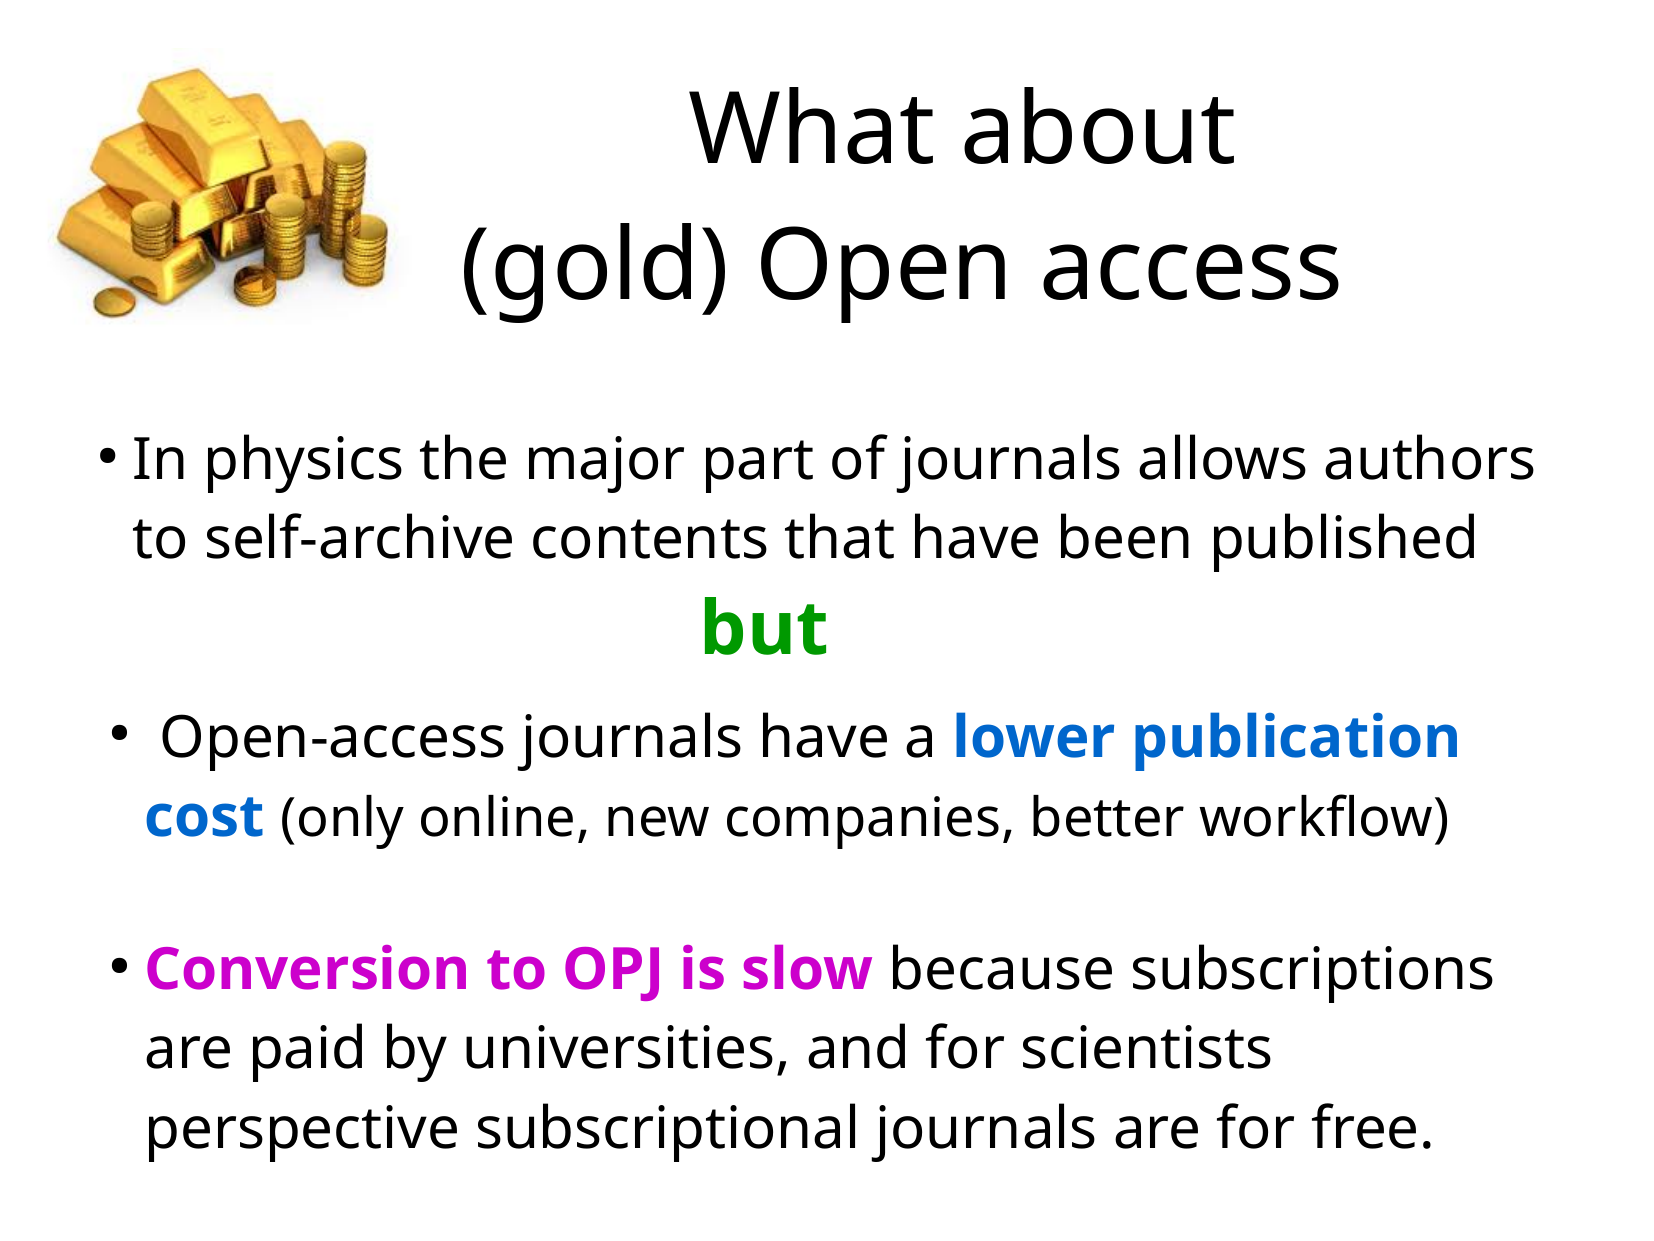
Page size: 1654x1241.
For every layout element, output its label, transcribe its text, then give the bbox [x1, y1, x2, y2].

text_box Open-access journals have a lower publication cost (only online, new companies, better workflow) Conversion to OPJ is slow because subscriptions are paid by universities, and for scientists perspective subscriptional journals are for free. [94, 608, 1571, 1193]
text_box but [685, 566, 847, 686]
text_box What about (gold) Open access [331, 49, 1595, 331]
picture [23, 48, 441, 345]
text_box In physics the major part of journals allows authors to self-archive contents that have been published [82, 330, 1560, 615]
